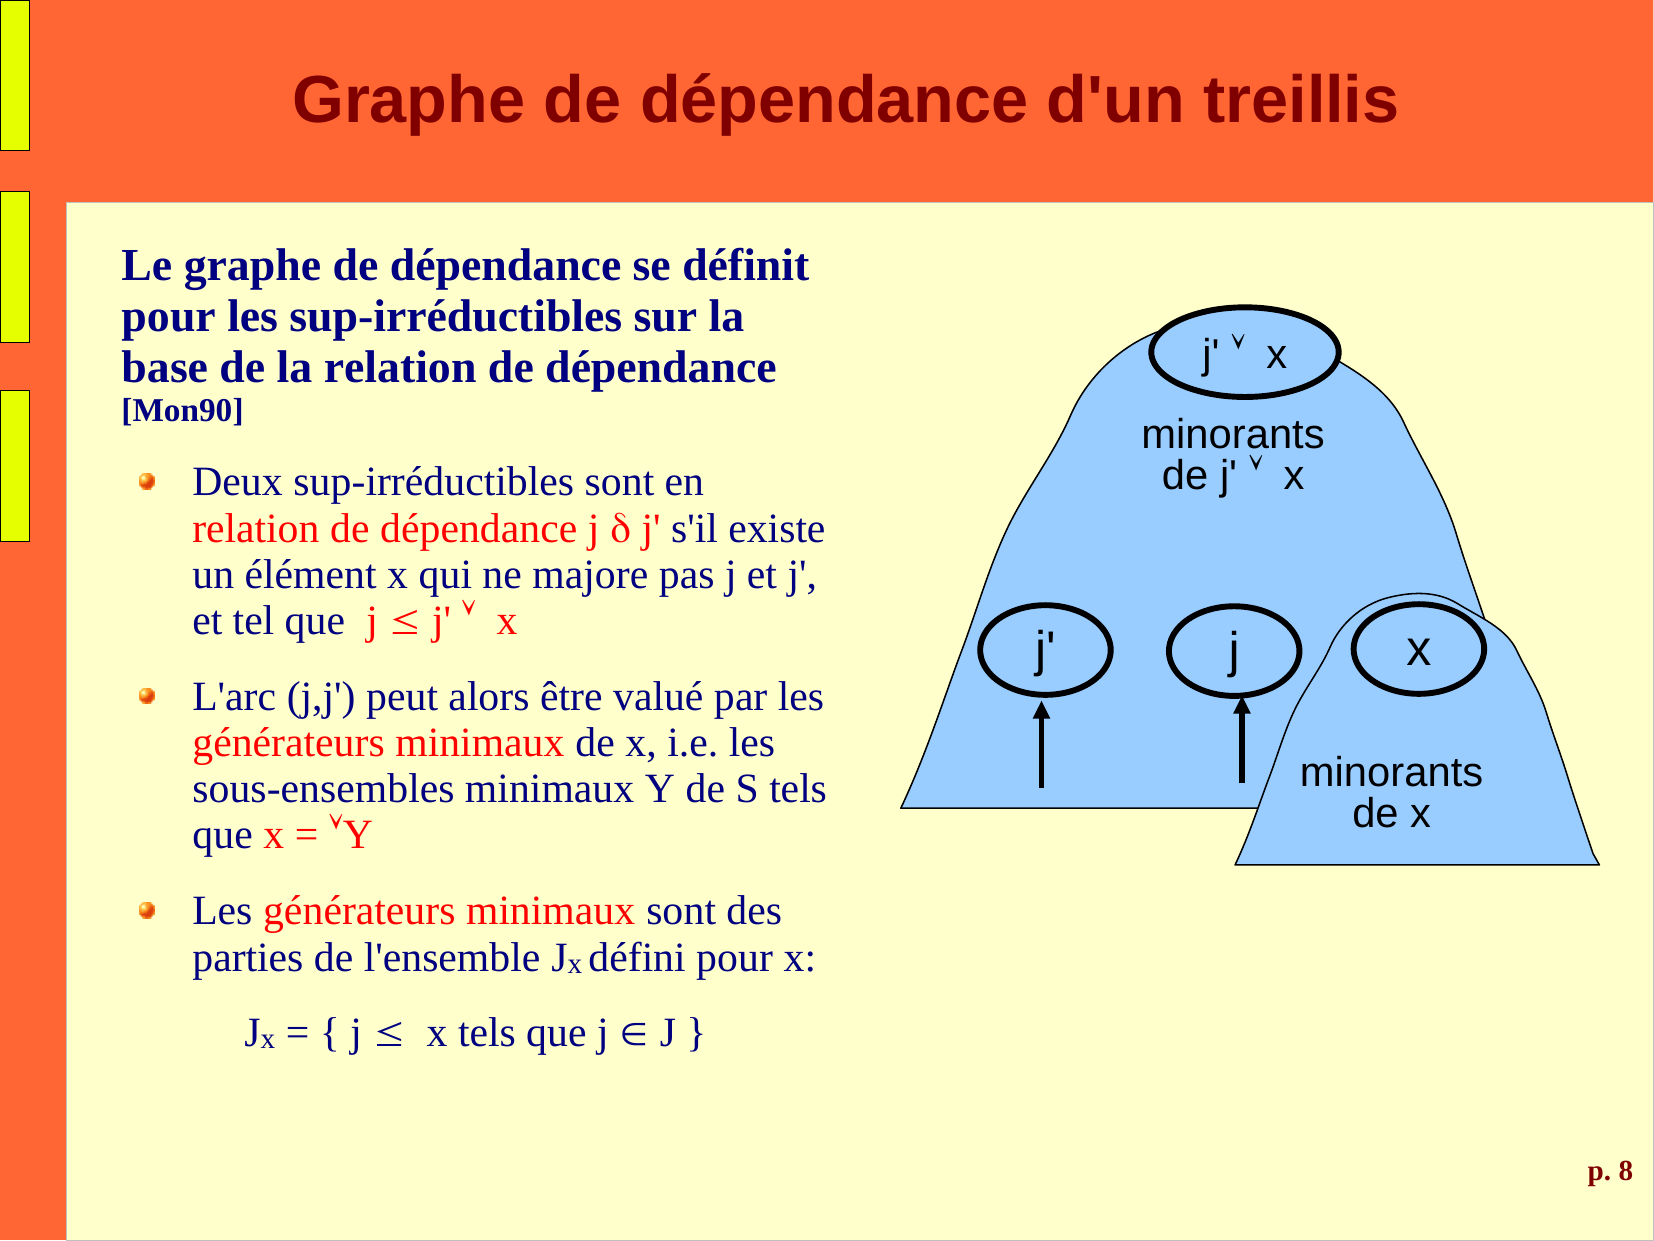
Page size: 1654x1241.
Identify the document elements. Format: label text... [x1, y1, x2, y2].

text_box minorants de x [1285, 746, 1499, 843]
list Le graphe de dépendance se définit pour les sup-irréductibles sur la base de la relation de dépendance [Mon90] Deux sup-irréductibles sont en relation de dépendance j  j' s'il existe un élément x qui ne majore pas j et j', et tel que j  j'  x L'arc (j,j') peut alors être valué par les générateurs minimaux de x, i.e. les sous-ensembles minimaux Y de S tels que x = Y Les générateurs minimaux sont des parties de l'ensemble Jx défini pour x: Jx = { j  x tels que j  J } [121, 239, 830, 1127]
text_box j' [980, 605, 1111, 695]
text_box j'  x [1151, 307, 1339, 397]
text_box minorants de j'  x [1126, 408, 1340, 505]
title Graphe de dépendance d'un treillis [98, 34, 1594, 166]
text_box x [1353, 604, 1485, 694]
text_box j [1168, 606, 1300, 696]
text_box [900, 329, 1600, 865]
